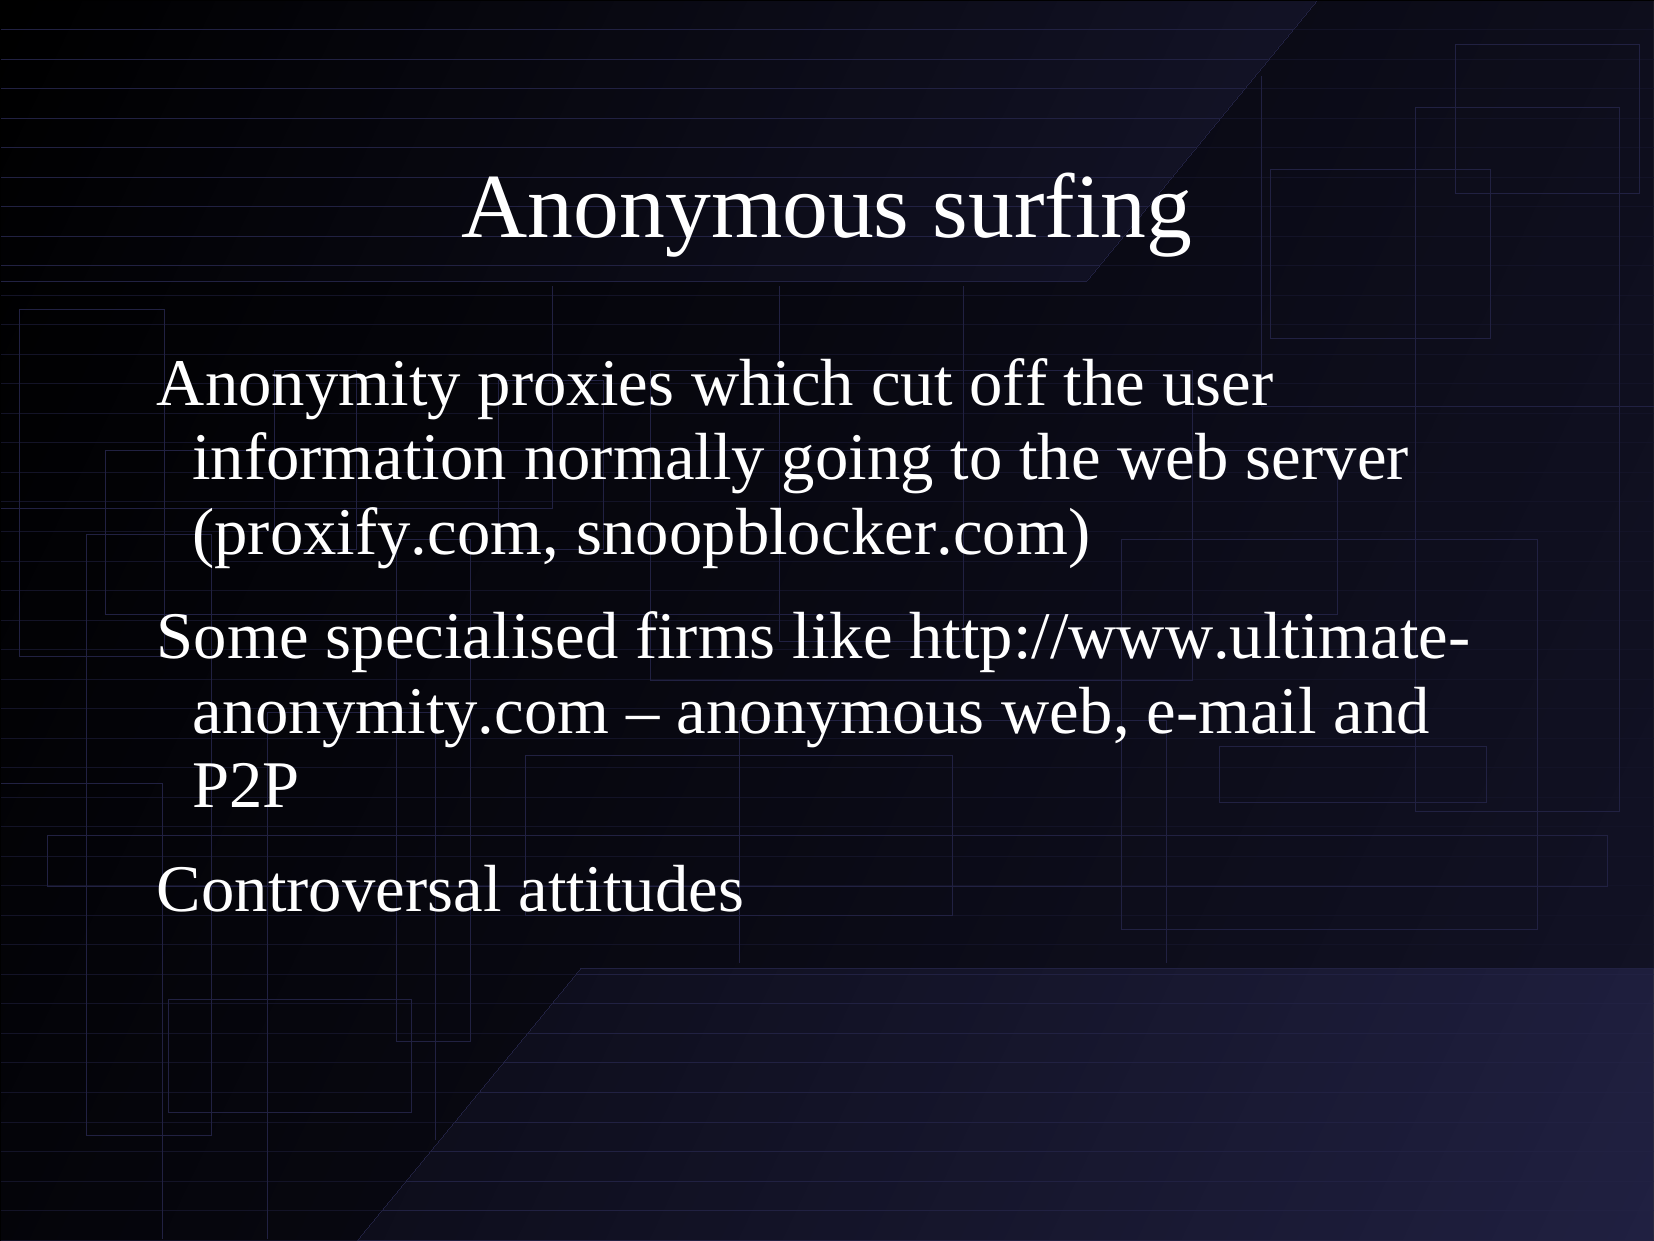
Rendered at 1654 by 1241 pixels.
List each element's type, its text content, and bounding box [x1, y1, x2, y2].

list Anonymity proxies which cut off the user information normally going to the web server (proxify.com, snoopblocker.com) Some specialised firms like http://www.ultimate-anonymity.com – anonymous web, e-mail and P2P Controversal attitudes [121, 344, 1534, 1127]
title Anonymous surfing [121, 102, 1534, 311]
